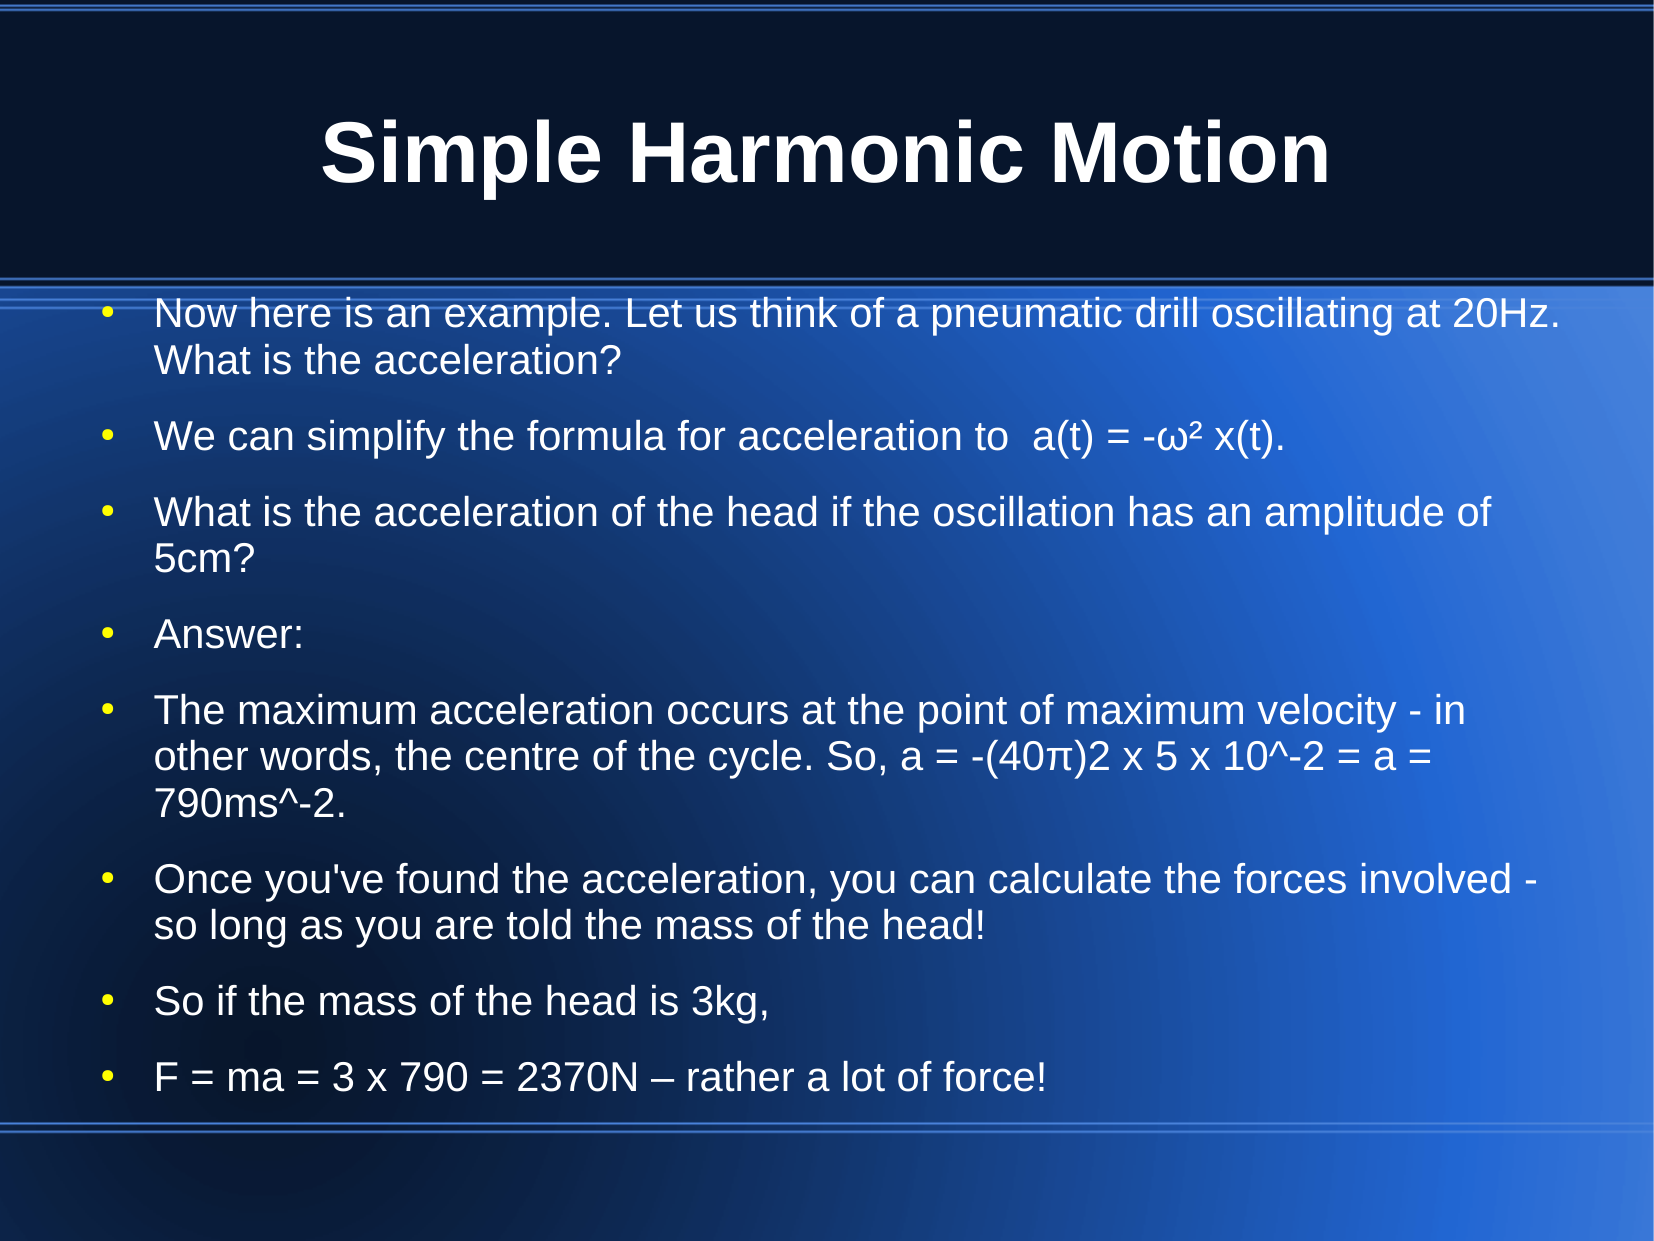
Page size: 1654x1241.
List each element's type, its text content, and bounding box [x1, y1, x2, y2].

picture [0, 0, 1654, 1241]
list Now here is an example. Let us think of a pneumatic drill oscillating at 20Hz. What is the acceleration? We can simplify the formula for acceleration to a(t) = -ω² x(t). What is the acceleration of the head if the oscillation has an amplitude of 5cm? Answer: The maximum acceleration occurs at the point of maximum velocity - in other words, the centre of the cycle. So, a = -(40π)2 x 5 x 10^-2 = a = 790ms^-2. Once you've found the acceleration, you can calculate the forces involved - so long as you are told the mass of the head! So if the mass of the head is 3kg, F = ma = 3 x 790 = 2370N – rather a lot of force! [82, 290, 1571, 1160]
title Simple Harmonic Motion [82, 49, 1571, 257]
